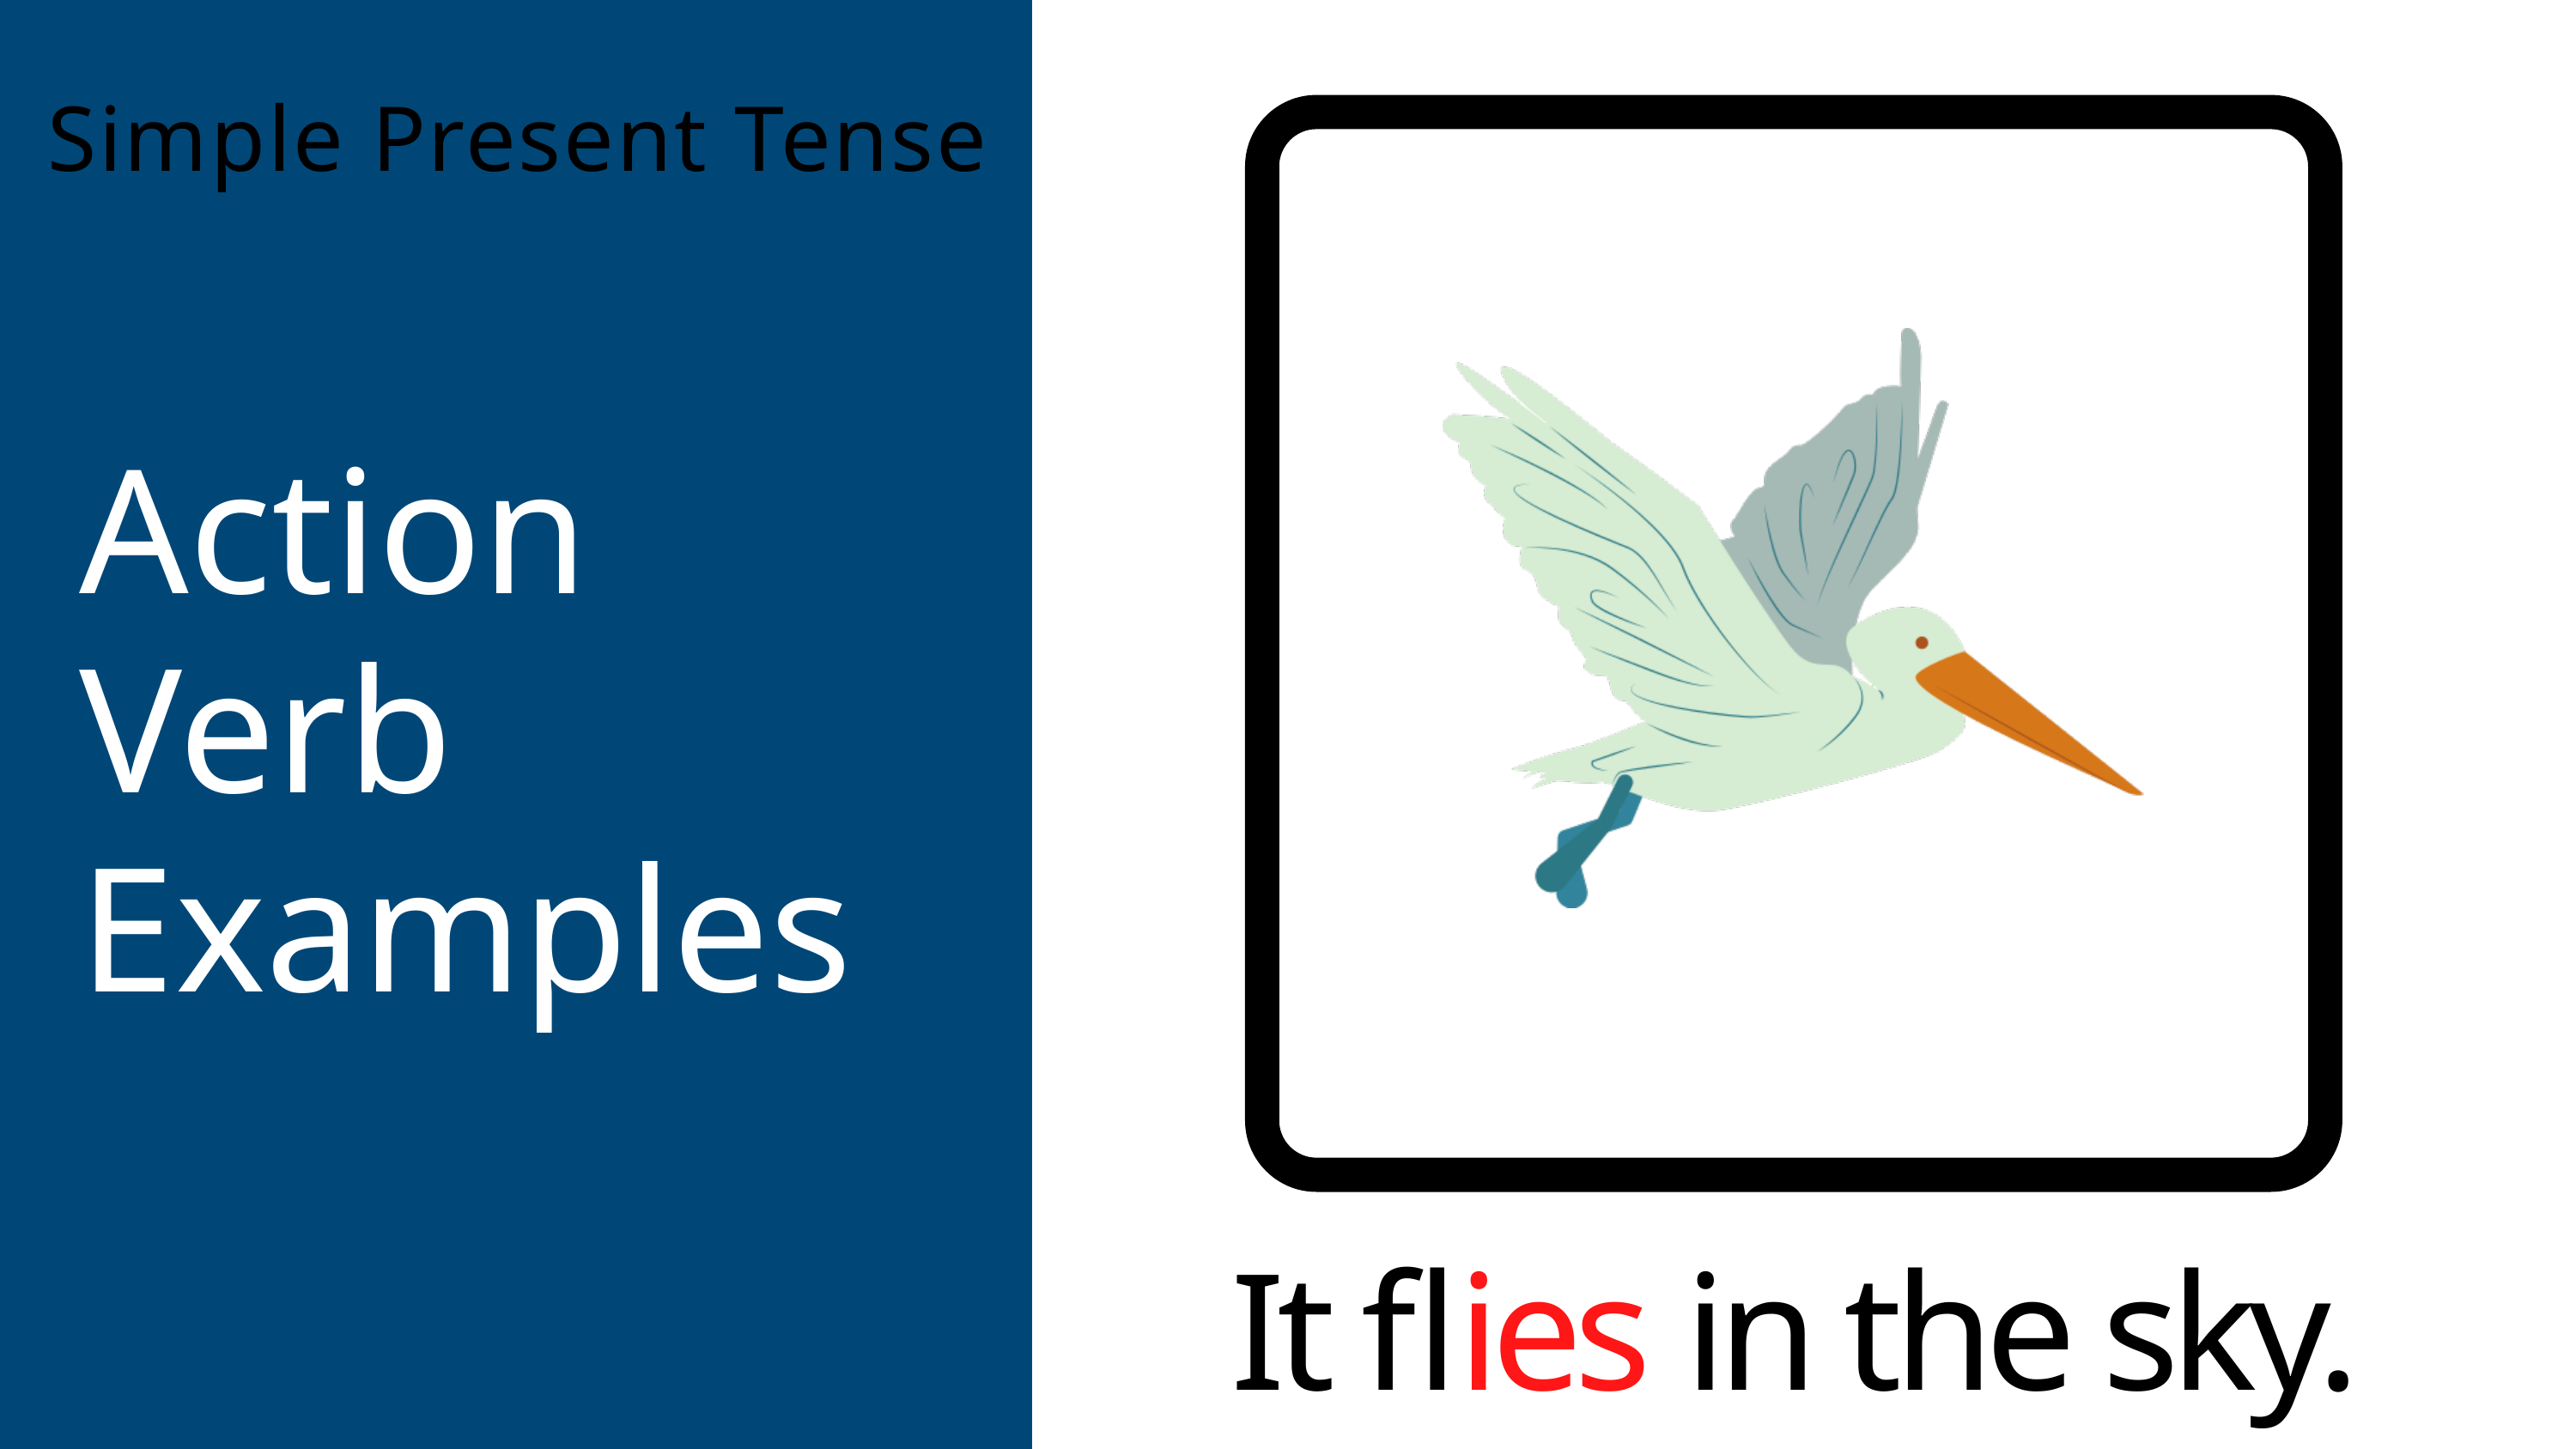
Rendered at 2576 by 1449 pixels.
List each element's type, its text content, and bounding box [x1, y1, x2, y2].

text_box [0, 0, 1032, 1449]
text_box Simple Present Tense [45, 64, 991, 311]
picture [1443, 328, 2144, 908]
text_box It flies in the sky. [1078, 1213, 2548, 1422]
text_box Action Verb Examples [79, 428, 957, 1026]
text_box [1244, 94, 2342, 1192]
